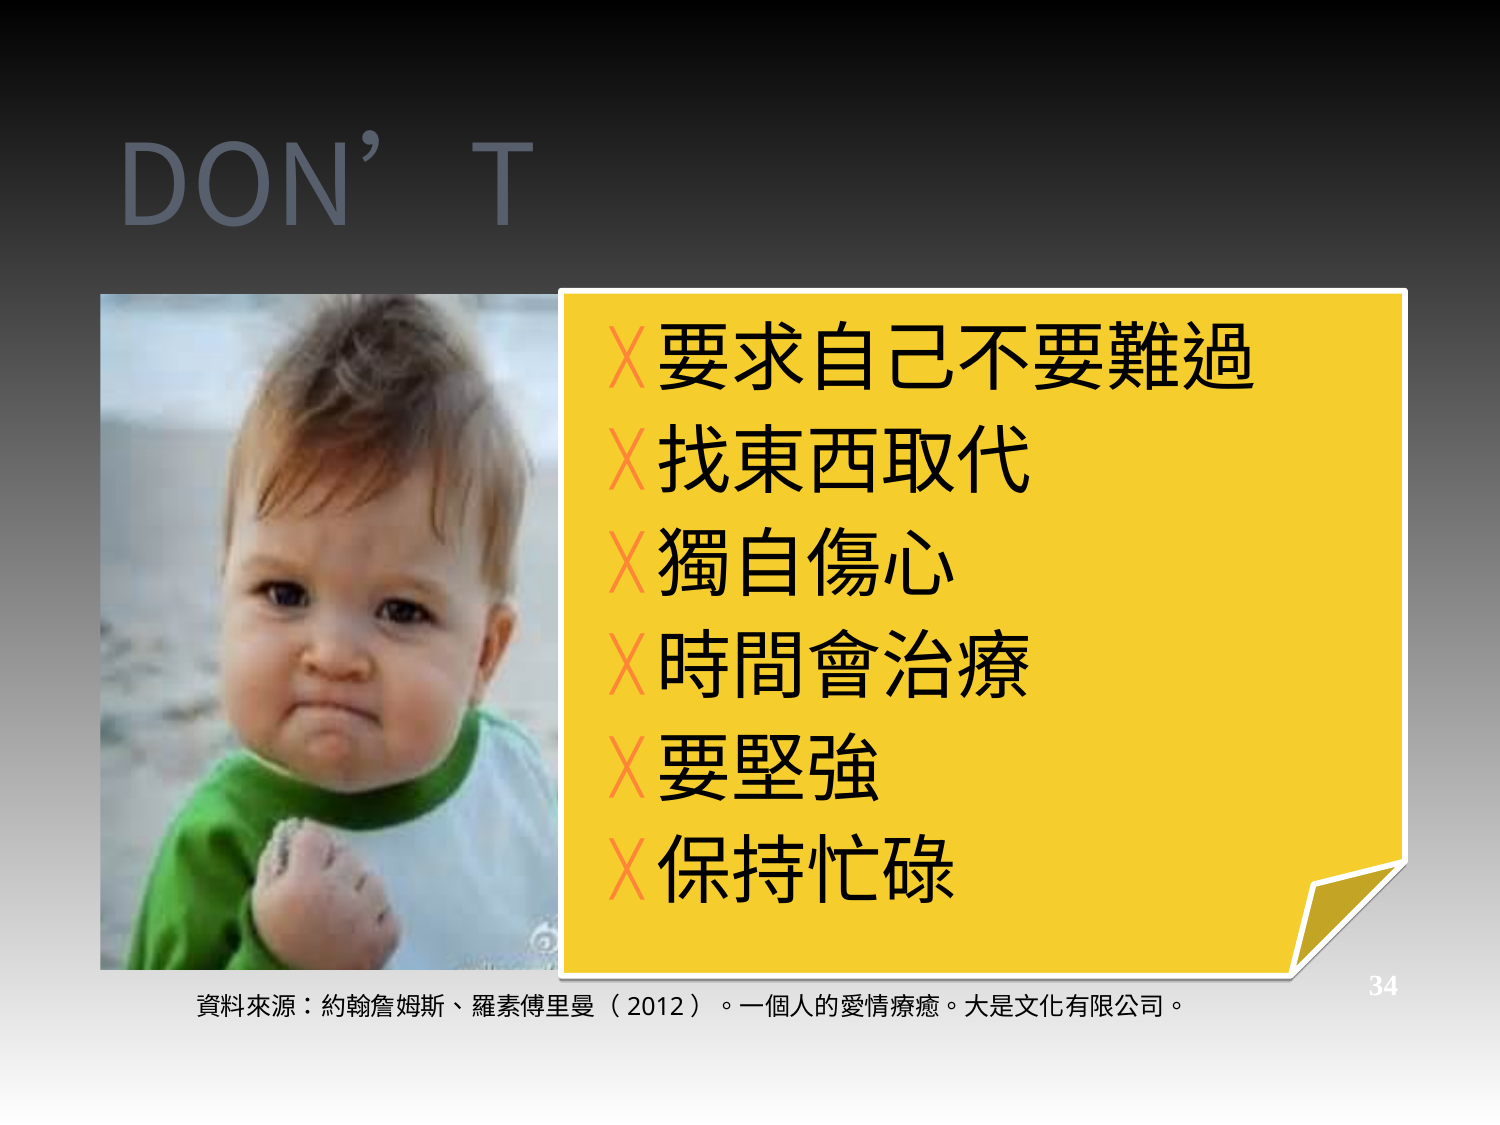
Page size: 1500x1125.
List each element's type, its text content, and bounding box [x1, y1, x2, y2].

title Don’T [100, 42, 1376, 256]
text_box [560, 290, 1405, 976]
slide_number <編號> [1333, 940, 1434, 1026]
list 要求自己不要難過 找東西取代 獨自傷心 時間會治療 要堅強 保持忙碌 [596, 302, 1331, 1103]
picture [100, 294, 560, 970]
text_box 資料來源：約翰詹姆斯、羅素傅里曼（2012）。一個人的愛情療癒。大是文化有限公司。 [181, 983, 1205, 1028]
